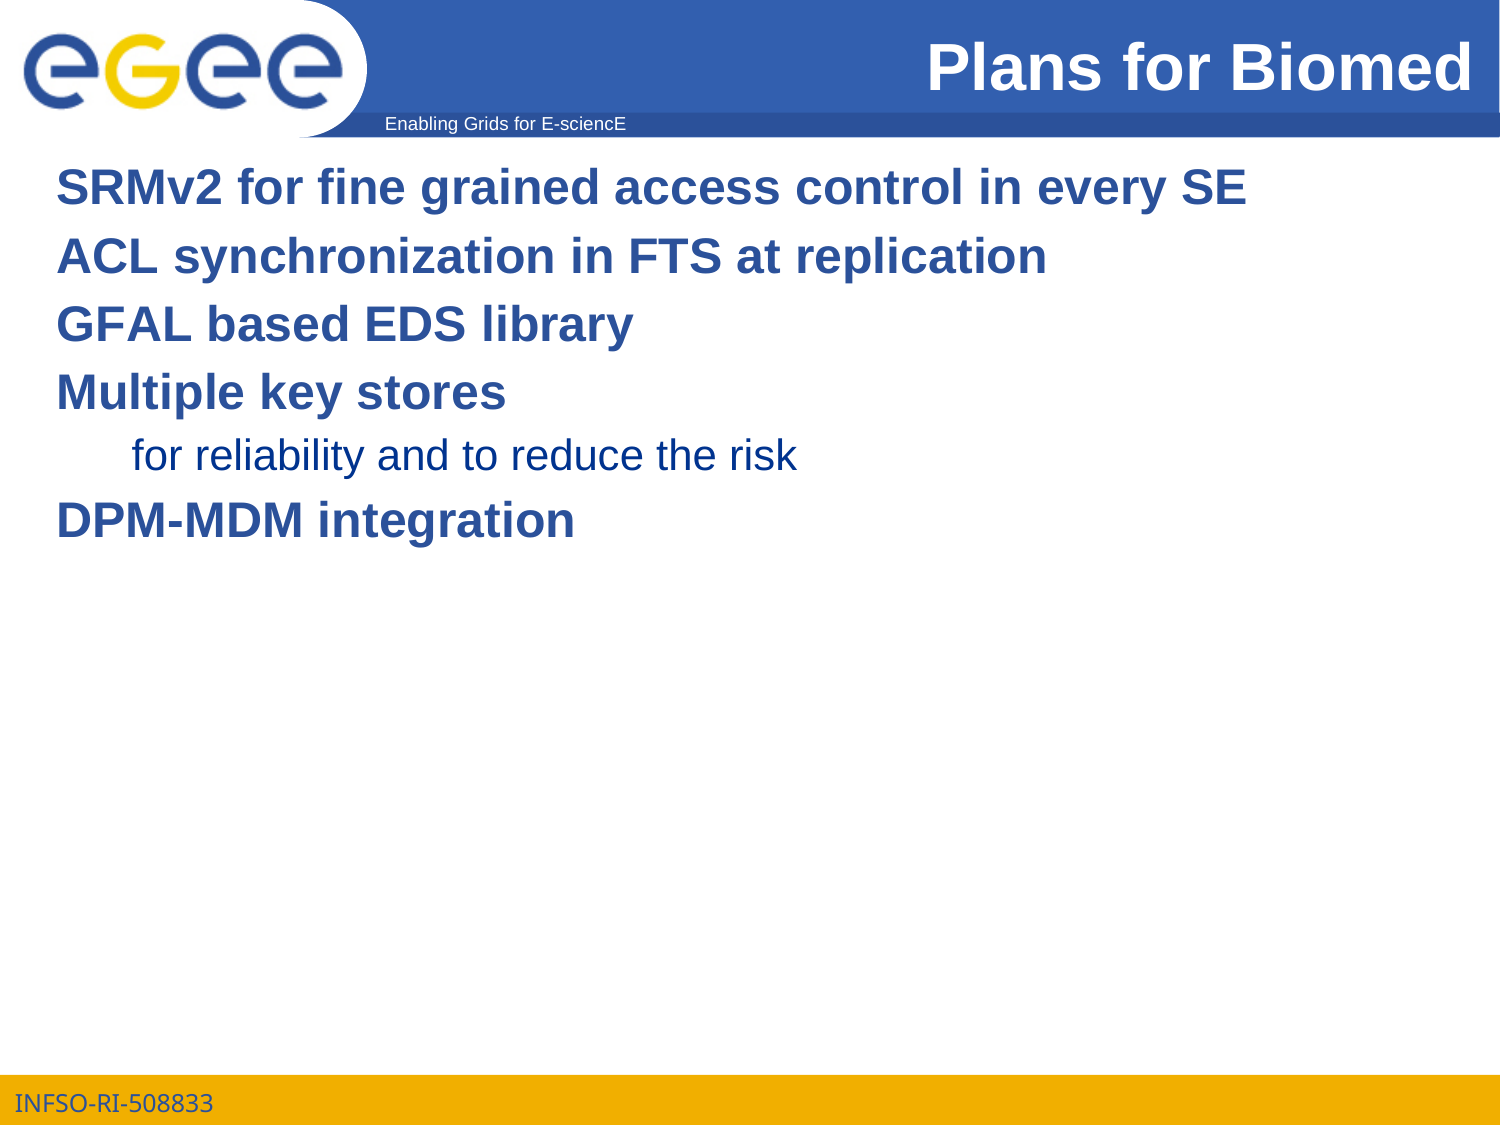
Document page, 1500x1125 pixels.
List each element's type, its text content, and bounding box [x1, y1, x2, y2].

title Plans for Biomed [369, 10, 1475, 124]
picture [18, 30, 349, 112]
list SRMv2 for fine grained access control in every SE ACL synchronization in FTS at replication GFAL based EDS library Multiple key stores for reliability and to reduce the risk DPM-MDM integration [56, 159, 1466, 1051]
